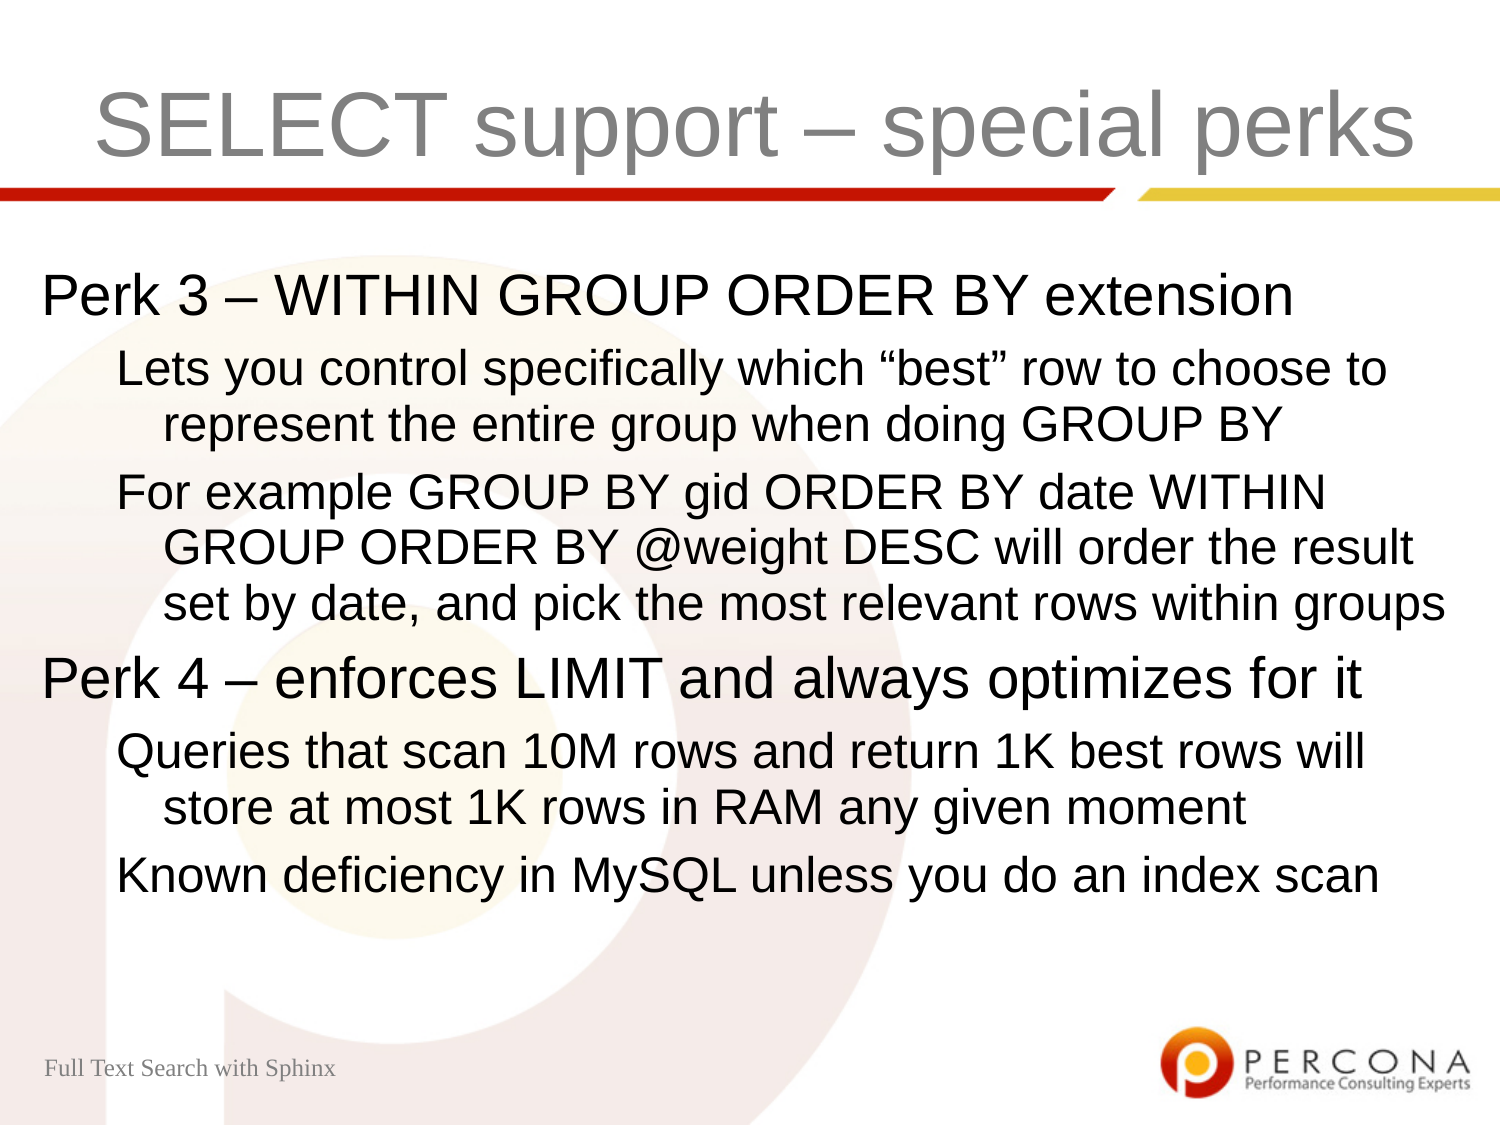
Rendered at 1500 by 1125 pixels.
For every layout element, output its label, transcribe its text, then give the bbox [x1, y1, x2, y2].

title SELECT support – special perks [41, 62, 1471, 187]
list Perk 3 – WITHIN GROUP ORDER BY extension Lets you control specifically which “best” row to choose to represent the entire group when doing GROUP BY For example GROUP BY gid ORDER BY date WITHIN GROUP ORDER BY @weight DESC will order the result set by date, and pick the most relevant rows within groups Perk 4 – enforces LIMIT and always optimizes for it Queries that scan 10M rows and return 1K best rows will store at most 1K rows in RAM any given moment Known deficiency in MySQL unless you do an index scan [41, 262, 1471, 991]
picture [0, 0, 1500, 1125]
